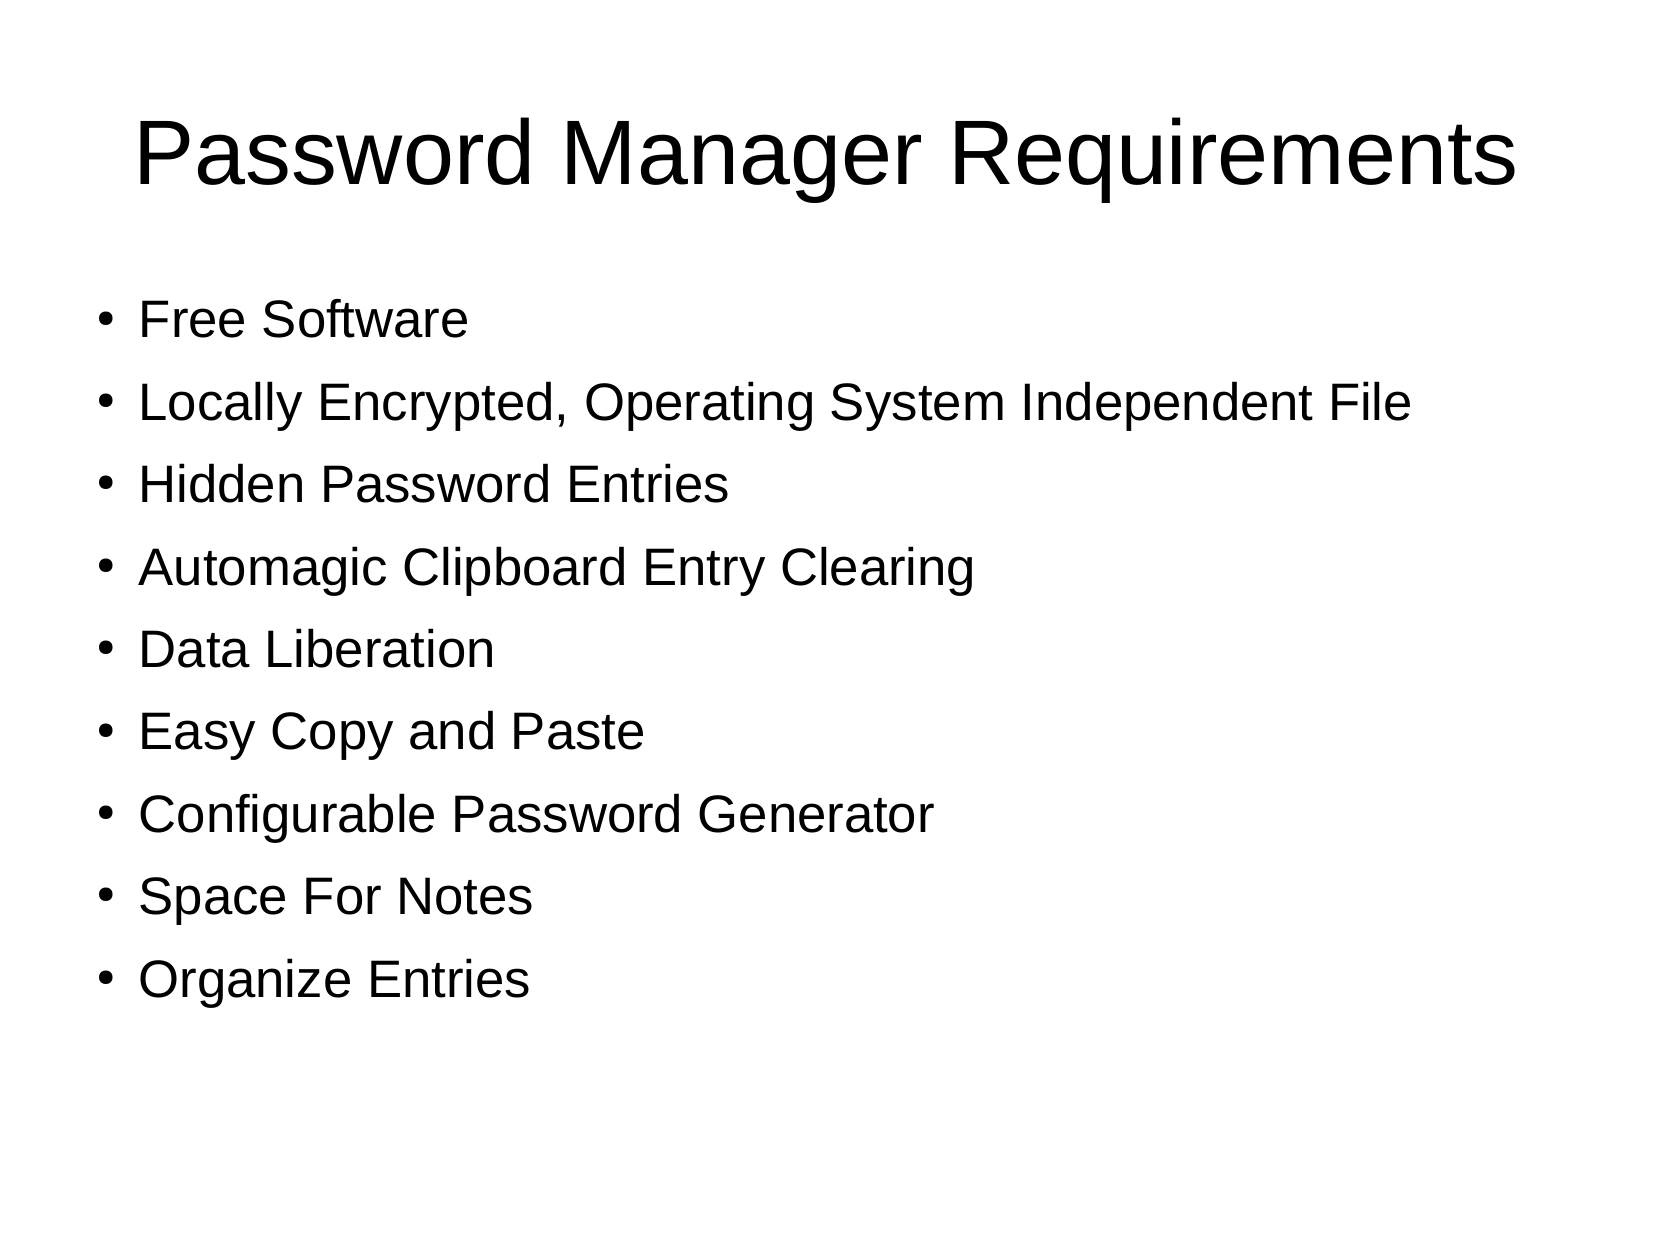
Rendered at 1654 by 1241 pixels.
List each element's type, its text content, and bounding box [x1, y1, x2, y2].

title Password Manager Requirements [82, 49, 1571, 257]
list Free Software Locally Encrypted, Operating System Independent File Hidden Password Entries Automagic Clipboard Entry Clearing Data Liberation Easy Copy and Paste Configurable Password Generator Space For Notes Organize Entries [82, 290, 1538, 1010]
